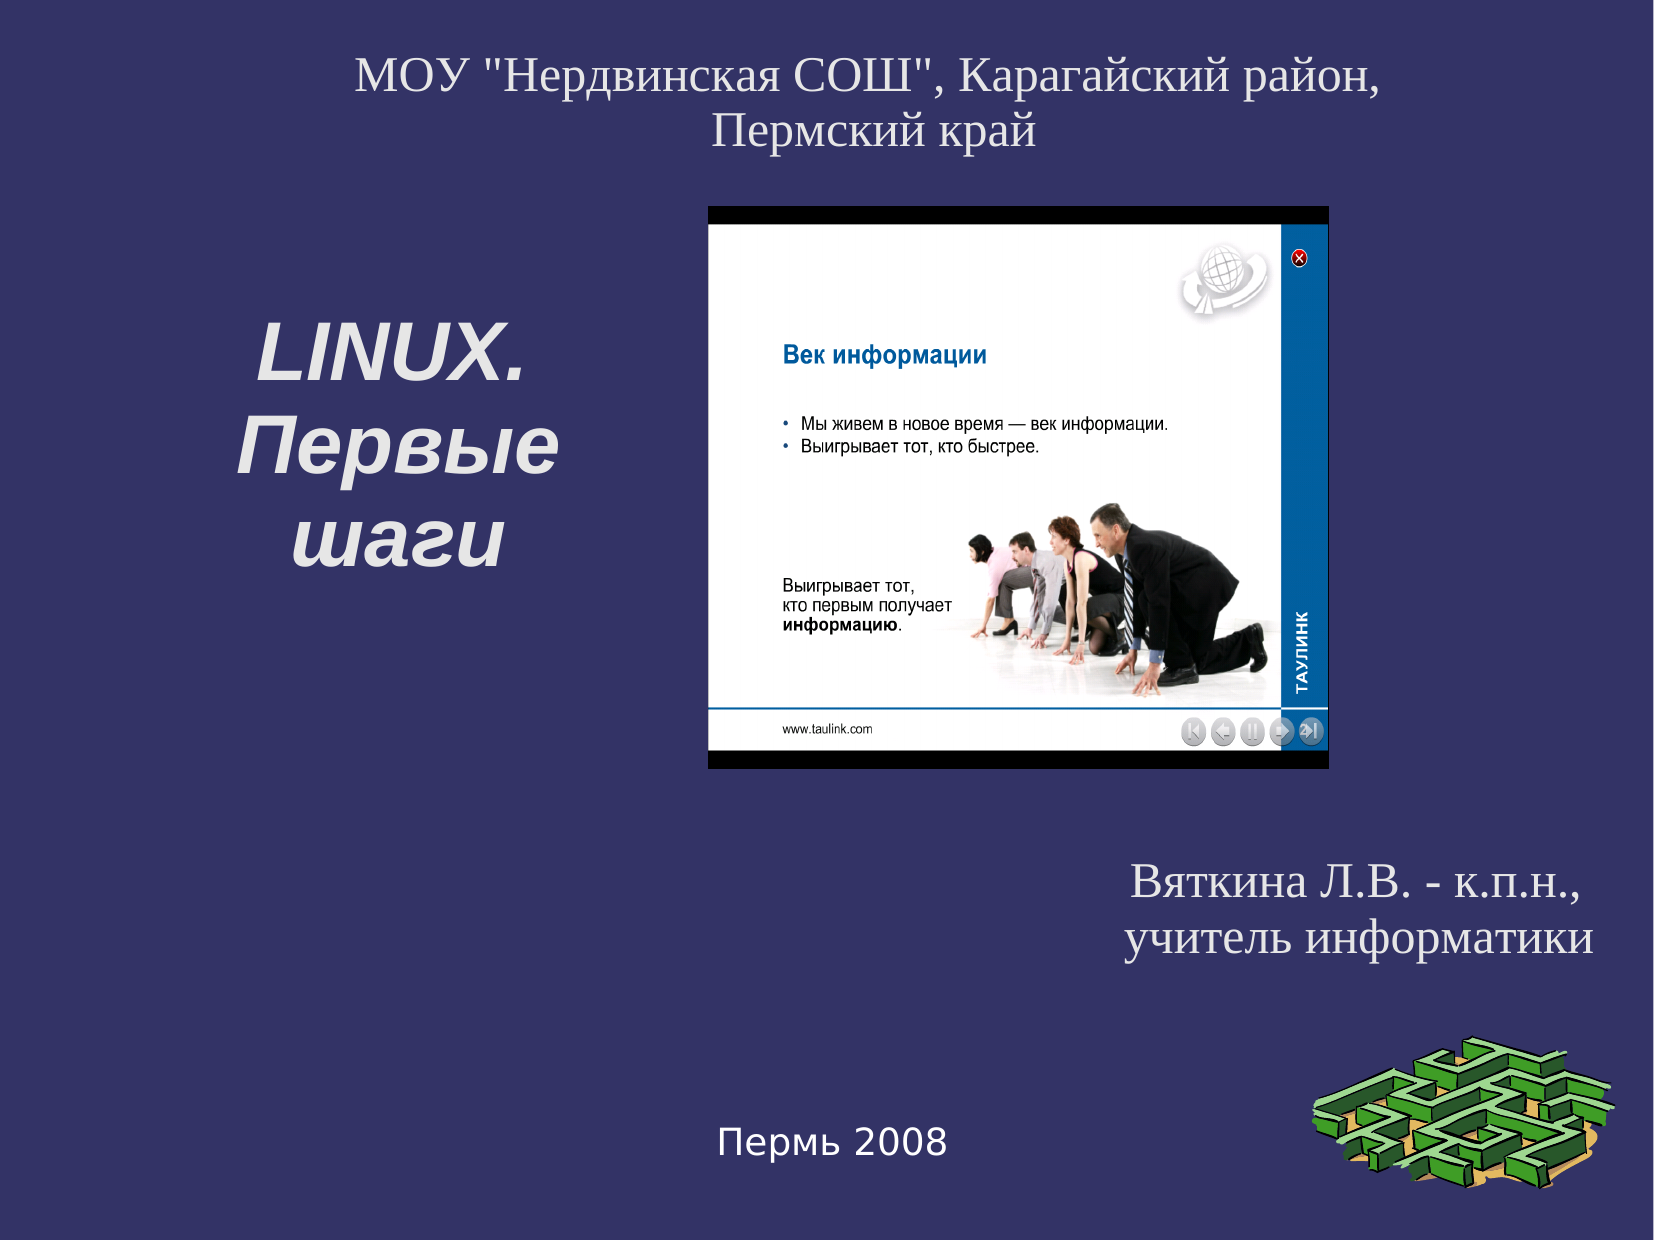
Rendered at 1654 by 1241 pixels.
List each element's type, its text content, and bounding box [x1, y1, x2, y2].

title LINUX. Первые шаги [88, 299, 650, 591]
text_box Пермь 2008 [598, 1113, 1066, 1173]
picture [708, 206, 1329, 769]
text_box Вяткина Л.В. - к.п.н., учитель информатики [885, 813, 1595, 1004]
subtitle МОУ "Нердвинская СОШ", Карагайский район, Пермский край [118, 41, 1595, 237]
